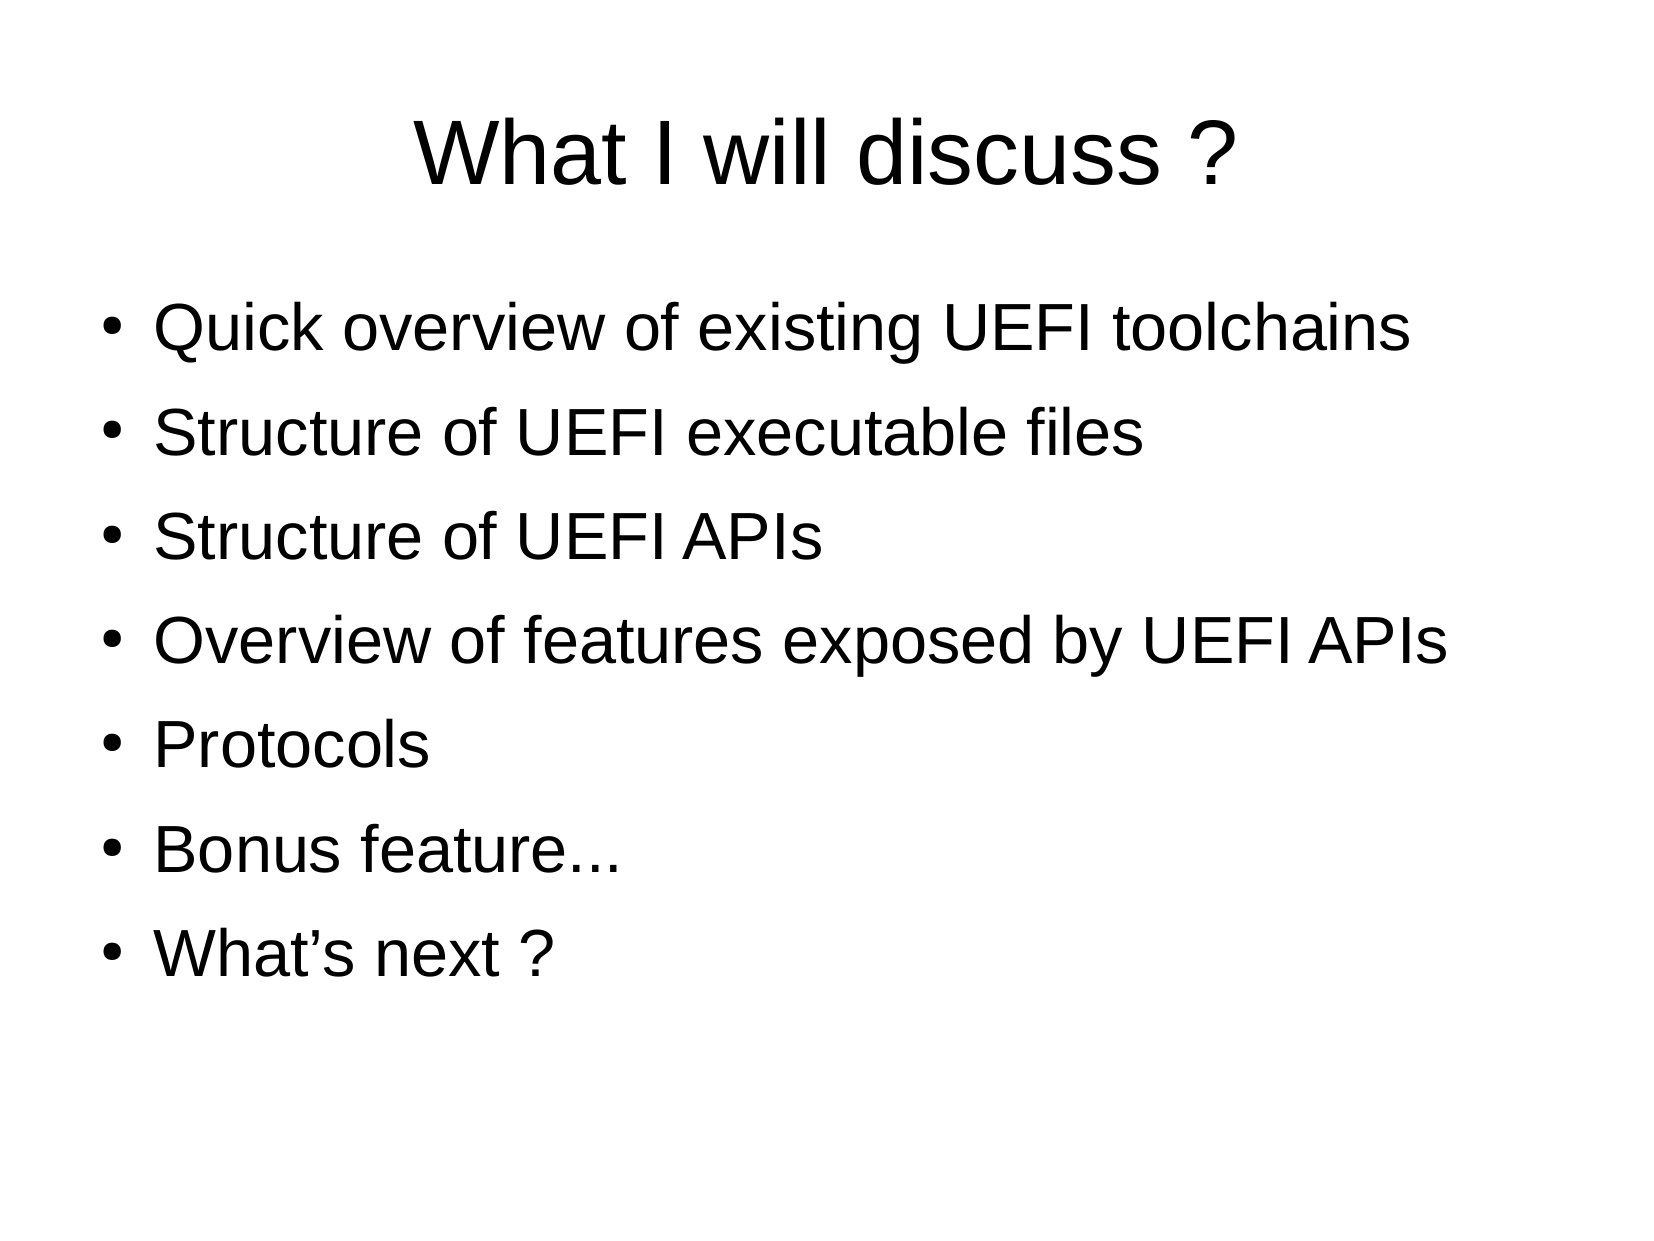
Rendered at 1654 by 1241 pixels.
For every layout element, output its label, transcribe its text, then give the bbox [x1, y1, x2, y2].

title What I will discuss ? [82, 49, 1571, 257]
list Quick overview of existing UEFI toolchains Structure of UEFI executable files Structure of UEFI APIs Overview of features exposed by UEFI APIs Protocols Bonus feature... What’s next ? [82, 290, 1571, 1010]
